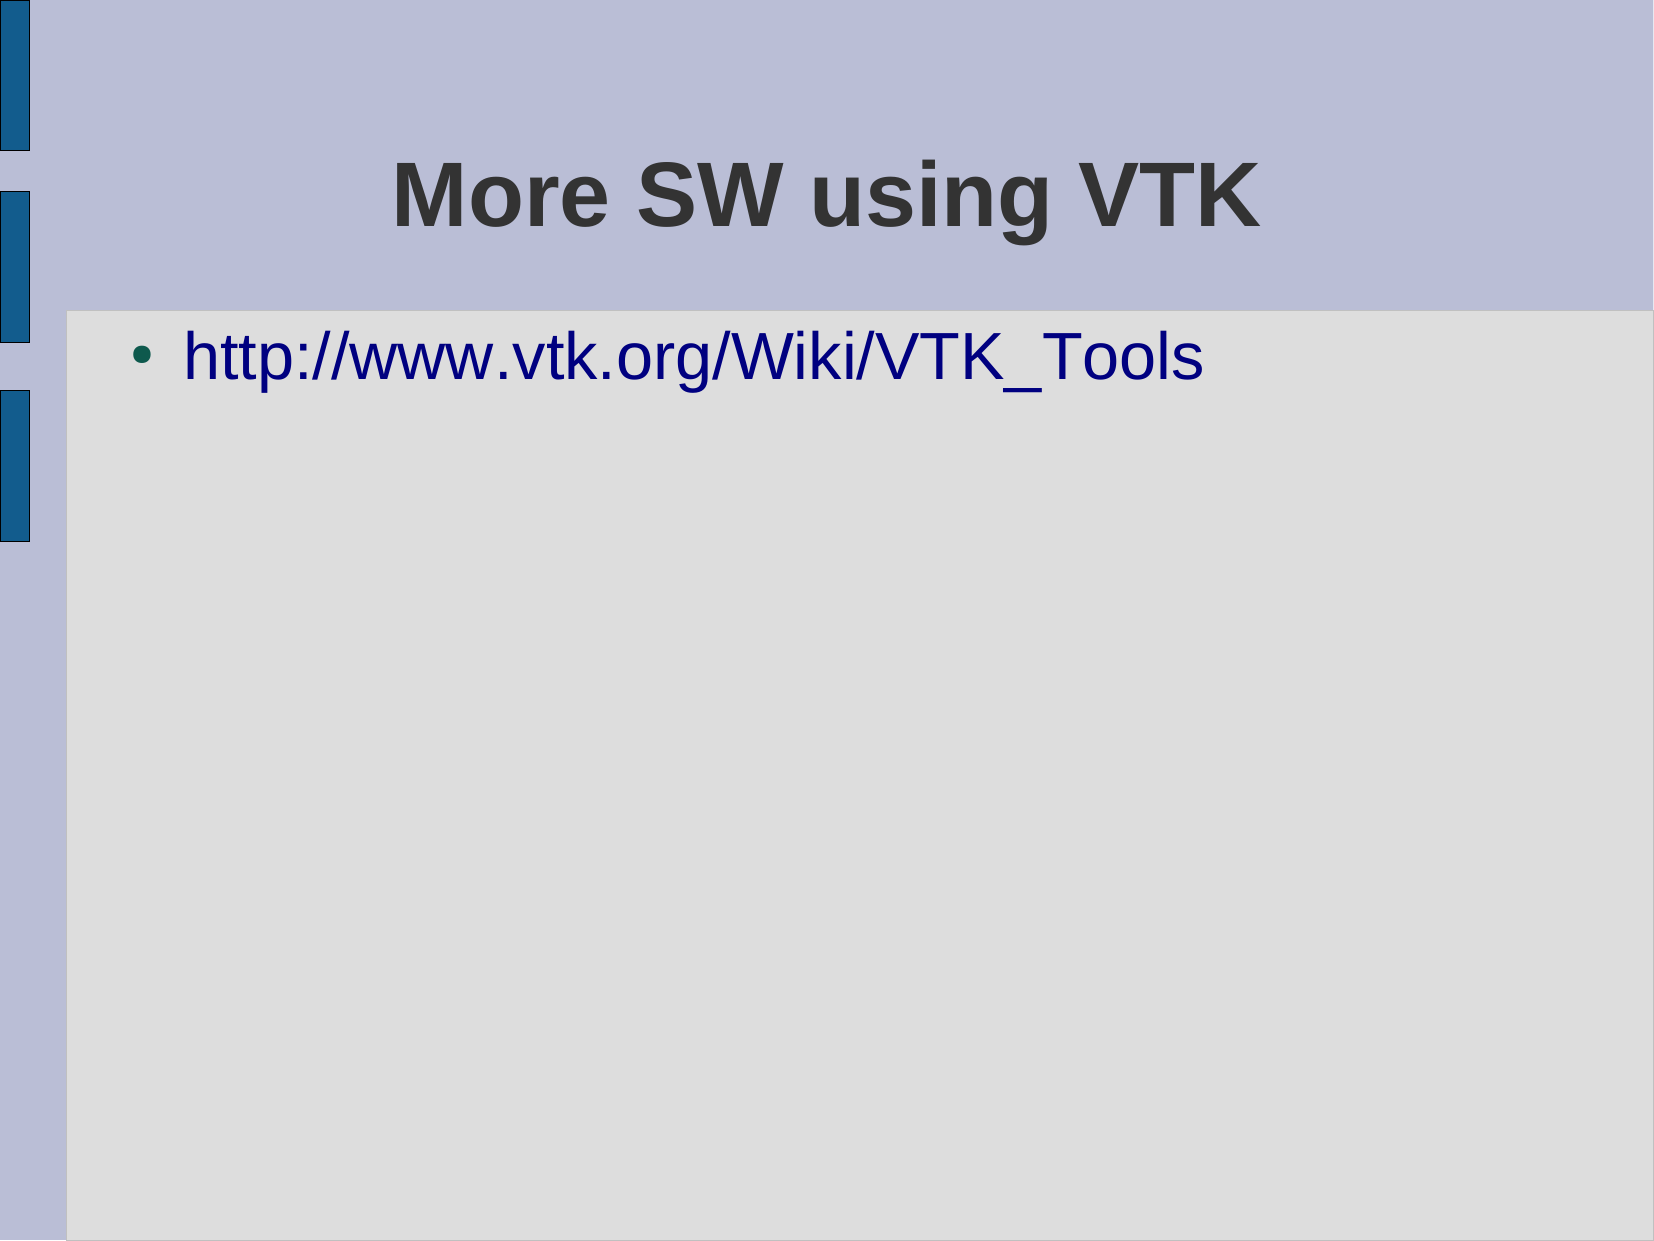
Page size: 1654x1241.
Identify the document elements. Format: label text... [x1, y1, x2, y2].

list http://www.vtk.org/Wiki/VTK_Tools [112, 319, 1613, 1198]
title More SW using VTK [121, 98, 1534, 291]
